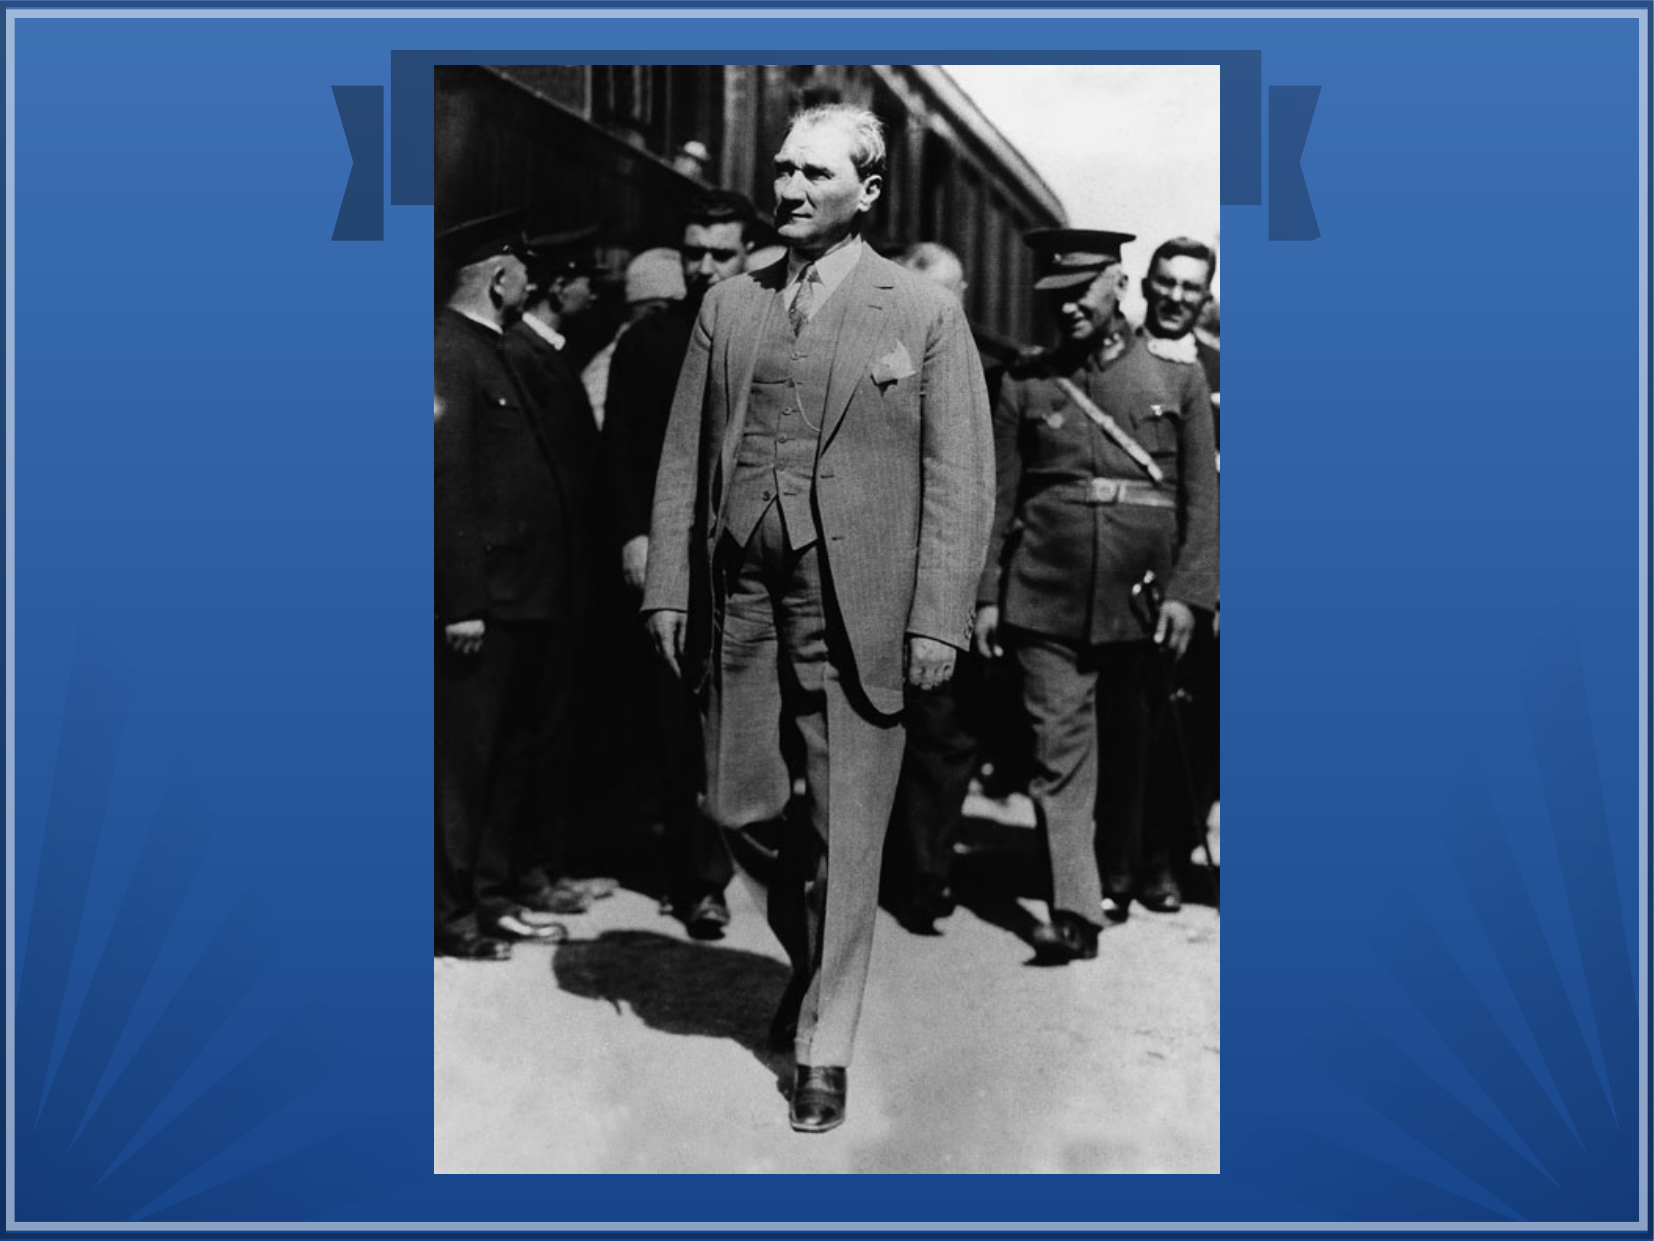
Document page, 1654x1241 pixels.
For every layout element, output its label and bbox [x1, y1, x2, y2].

picture [434, 65, 1220, 1174]
